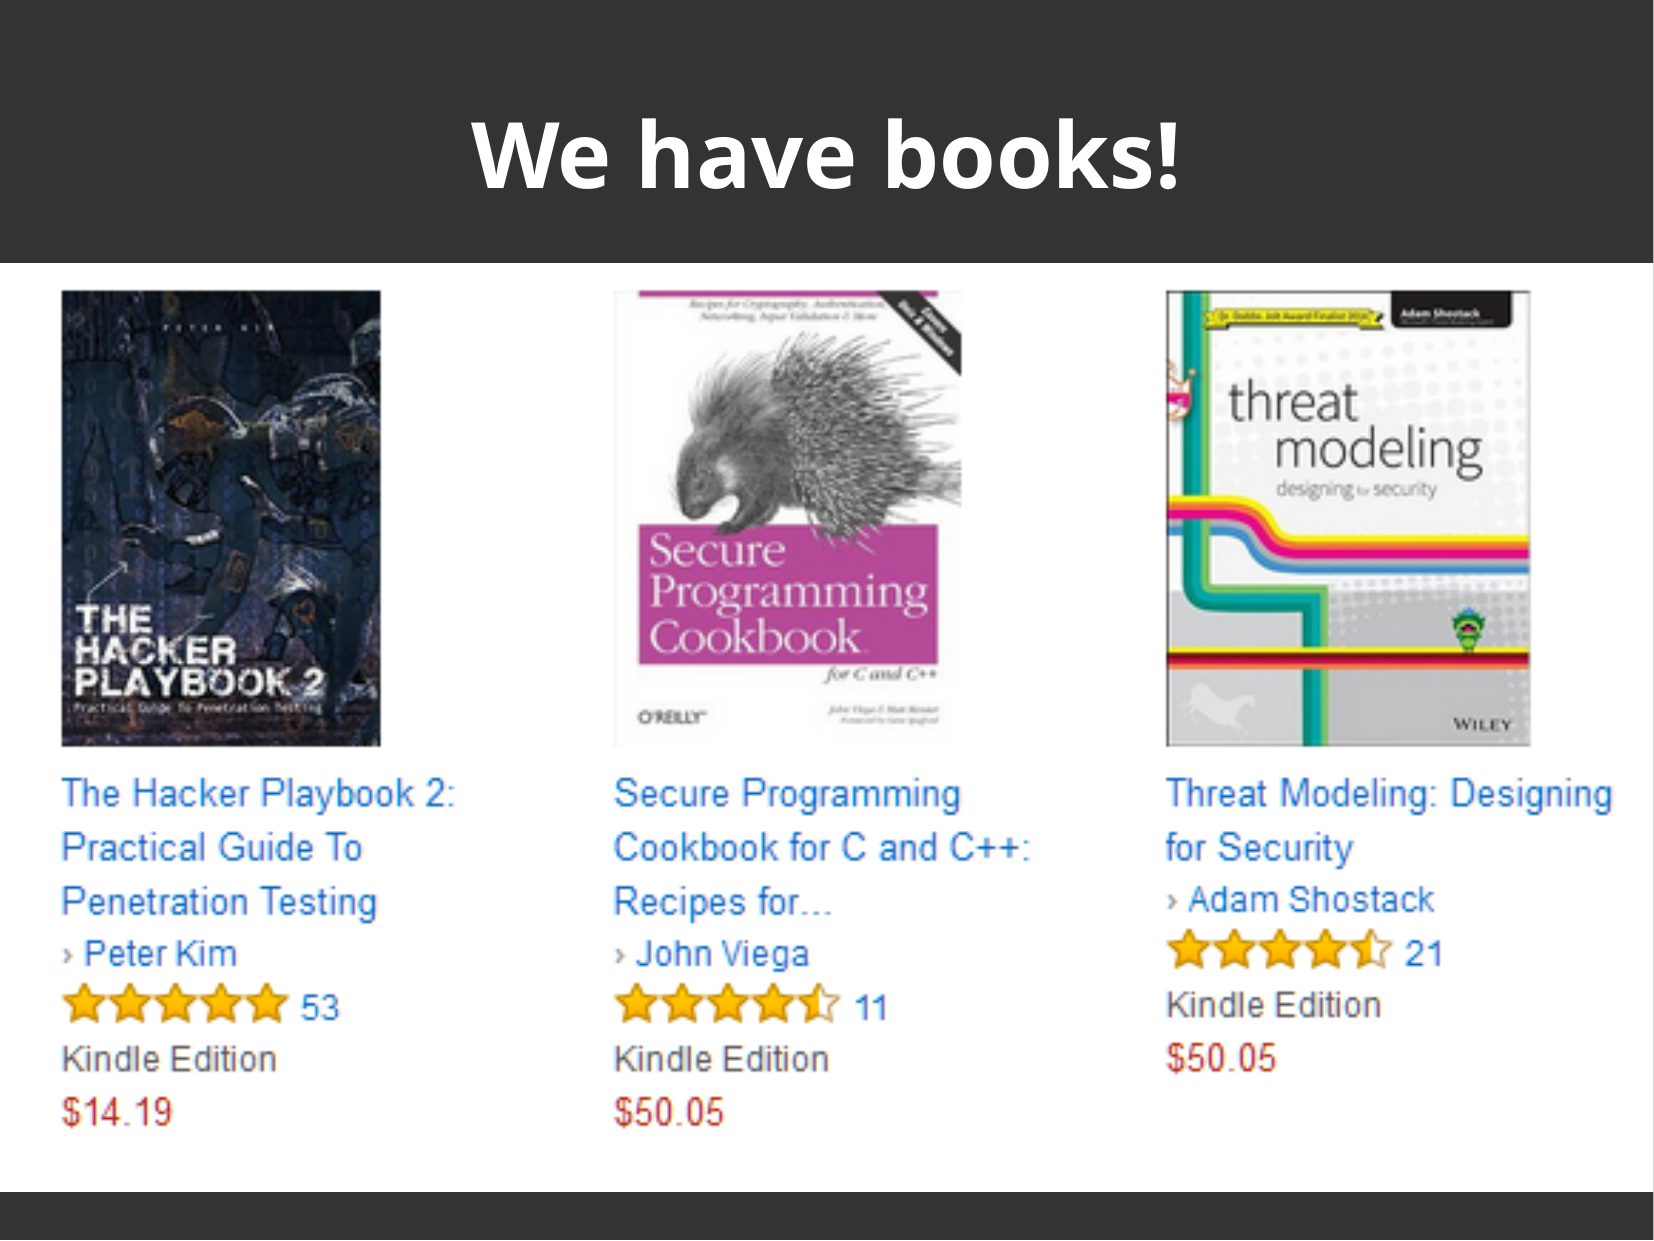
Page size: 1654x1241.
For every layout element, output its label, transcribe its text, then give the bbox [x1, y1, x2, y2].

picture [0, 263, 1654, 1192]
title We have books! [82, 49, 1571, 257]
